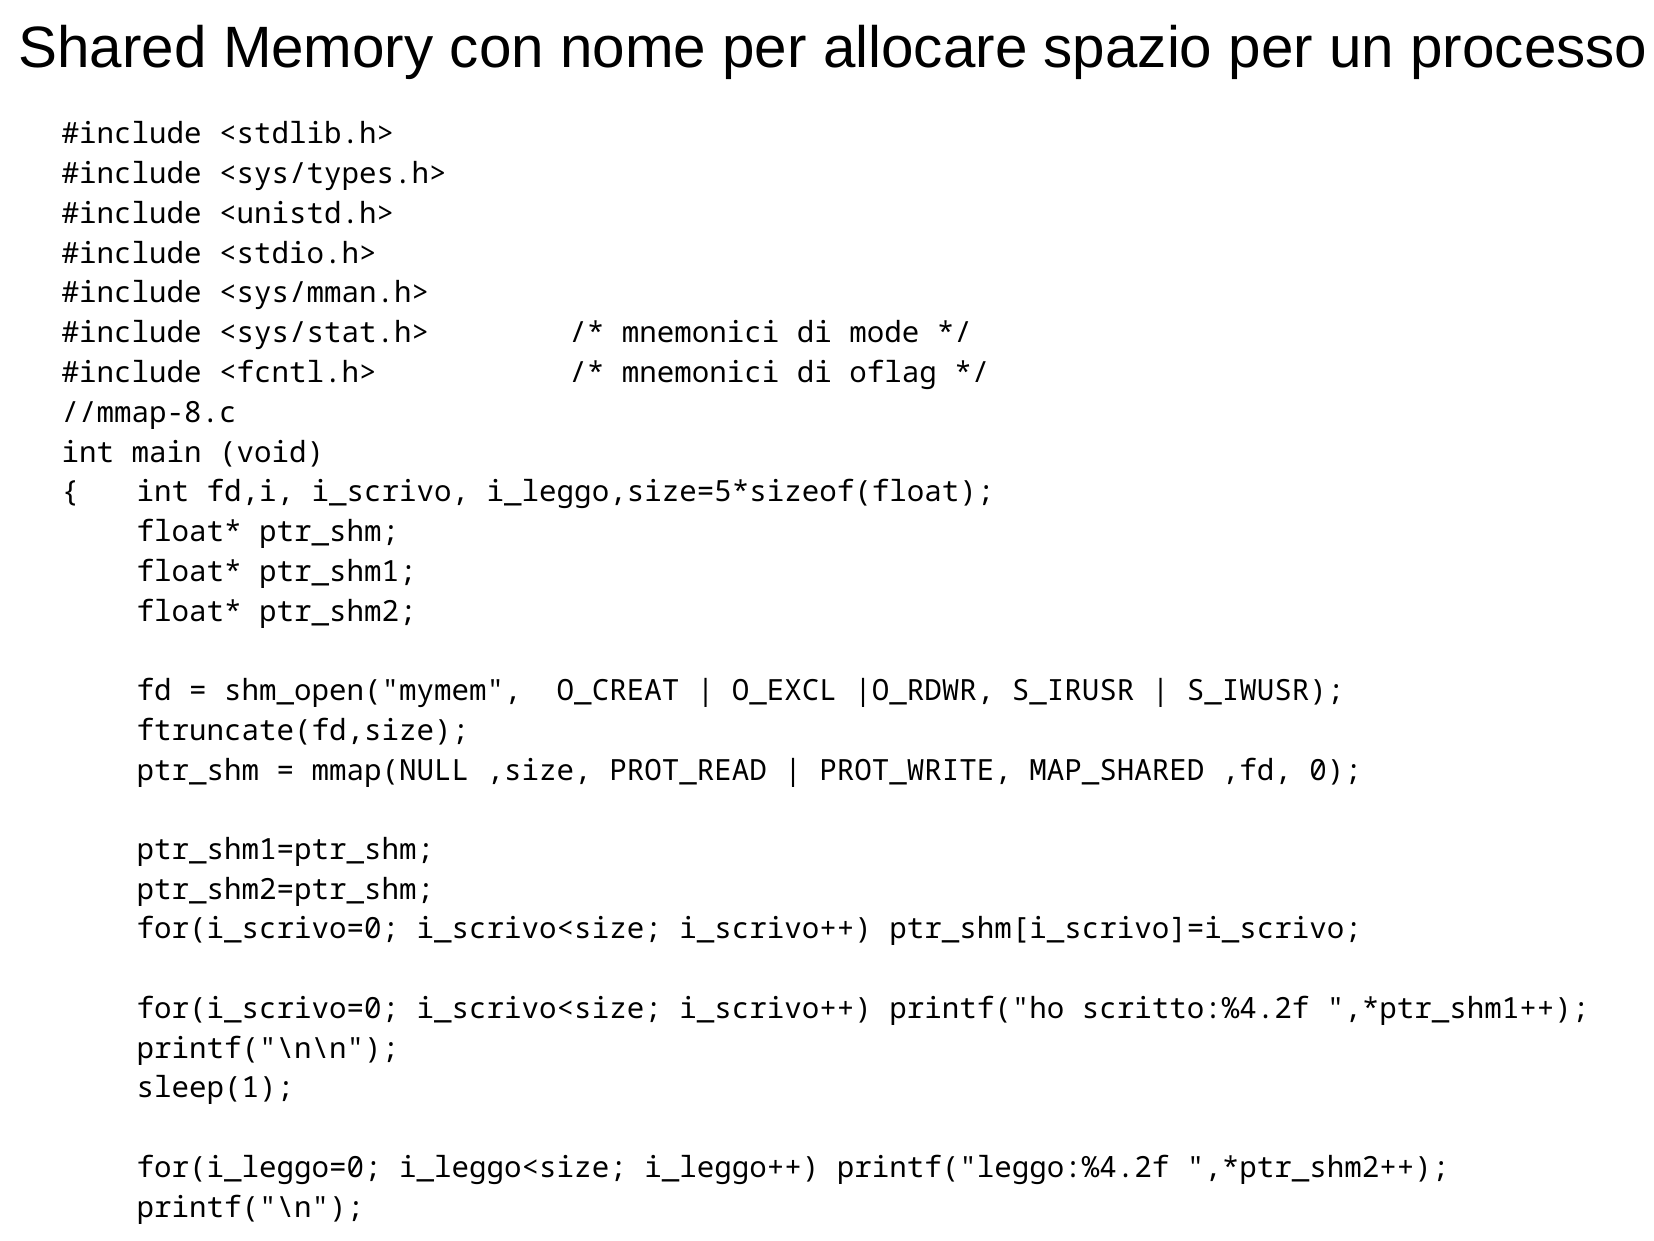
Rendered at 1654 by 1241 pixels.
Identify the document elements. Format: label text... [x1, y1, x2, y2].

text_box #include <stdlib.h> #include <sys/types.h> #include <unistd.h> #include <stdio.h> #include <sys/mman.h> #include <sys/stat.h> /* mnemonici di mode */ #include <fcntl.h> /* mnemonici di oflag */ //mmap-8.c int main (void) { int fd,i, i_scrivo, i_leggo,size=5*sizeof(float); float* ptr_shm; float* ptr_shm1; float* ptr_shm2; fd = shm_open("mymem", O_CREAT | O_EXCL |O_RDWR, S_IRUSR | S_IWUSR); ftruncate(fd,size); ptr_shm = mmap(NULL ,size, PROT_READ | PROT_WRITE, MAP_SHARED ,fd, 0); ptr_shm1=ptr_shm; ptr_shm2=ptr_shm; for(i_scrivo=0; i_scrivo<size; i_scrivo++) ptr_shm[i_scrivo]=i_scrivo; for(i_scrivo=0; i_scrivo<size; i_scrivo++) printf("ho scritto:%4.2f ",*ptr_shm1++); printf("\n\n"); sleep(1); for(i_leggo=0; i_leggo<size; i_leggo++) printf("leggo:%4.2f ",*ptr_shm2++); printf("\n"); munmap(ptr_shm, size); shm_unlink("mymem"); return(0); } [46, 105, 1606, 1241]
text_box Shared Memory con nome per allocare spazio per un processo [14, 9, 1654, 85]
